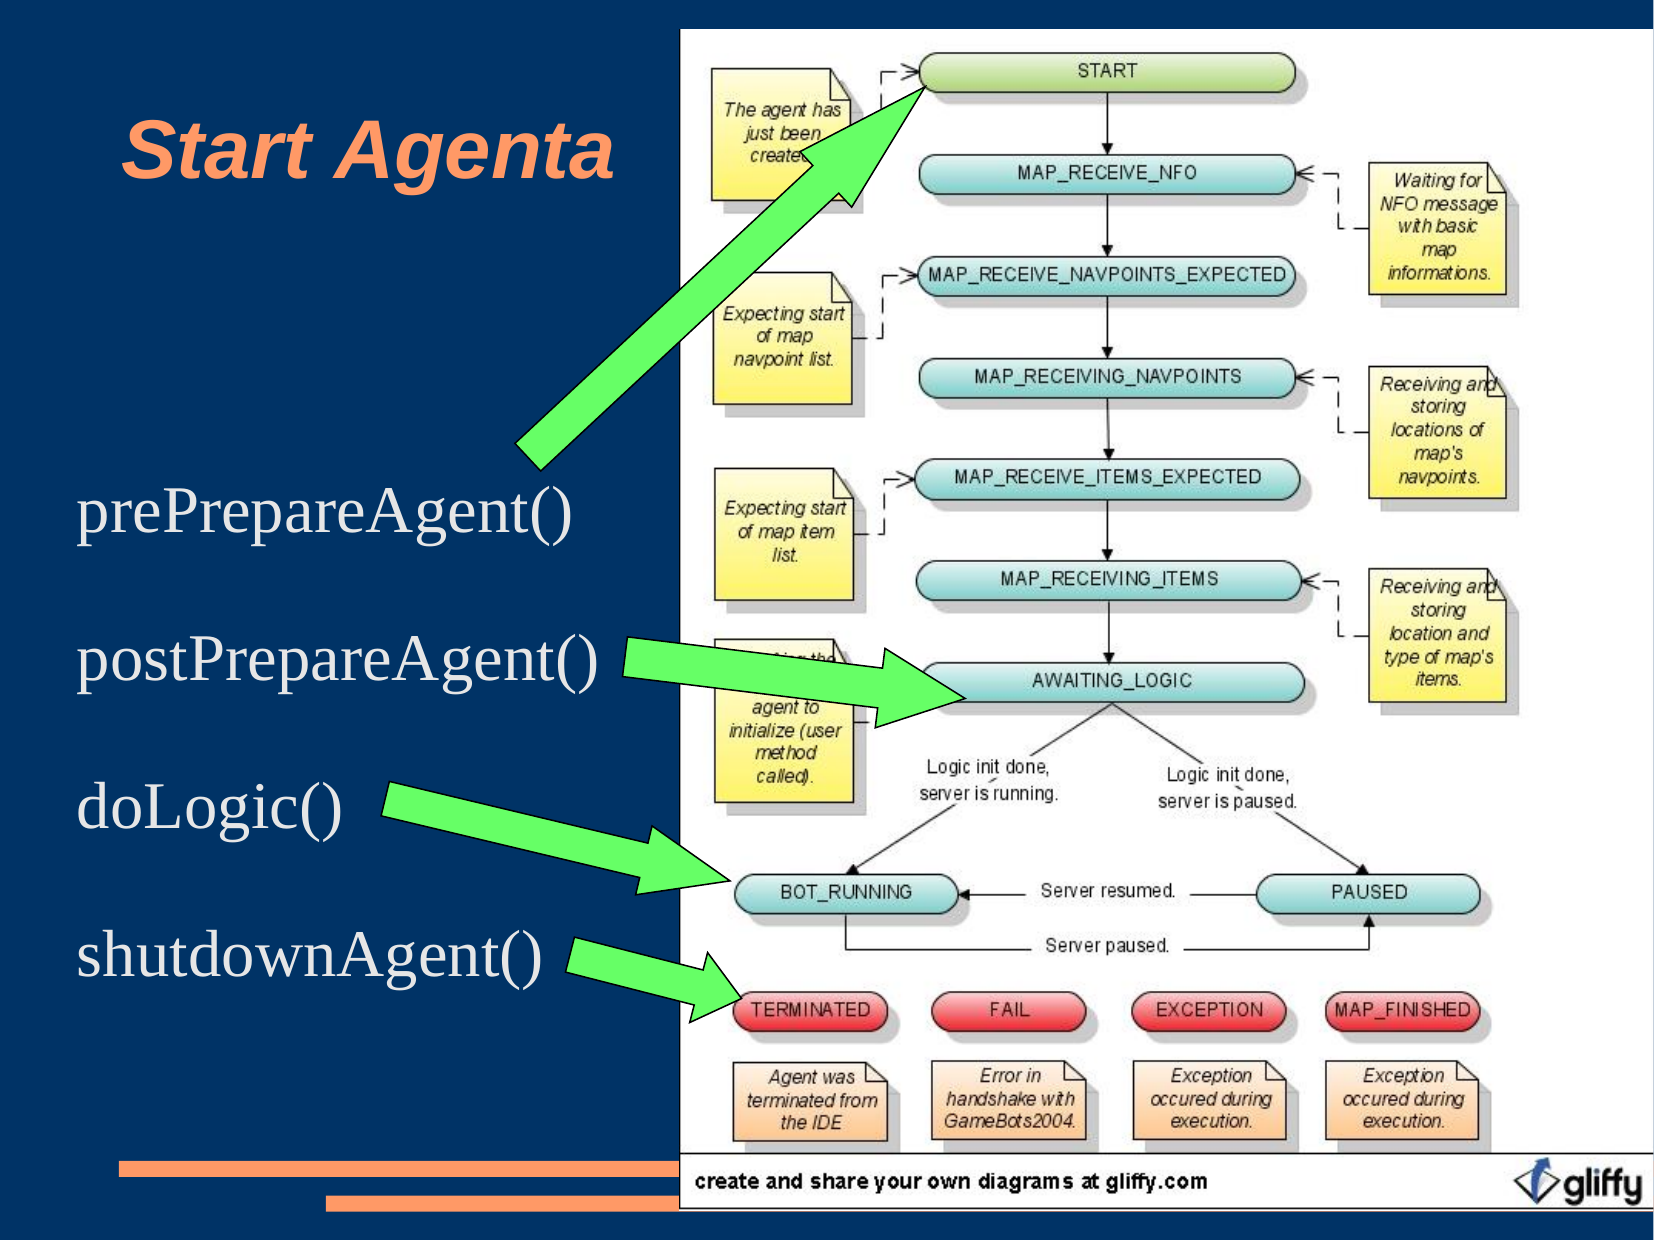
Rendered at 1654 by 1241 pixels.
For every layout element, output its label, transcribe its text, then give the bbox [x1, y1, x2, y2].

text_box [514, 86, 926, 472]
text_box [565, 937, 742, 1023]
title Start Agenta [121, 53, 679, 247]
picture [679, 29, 1654, 1211]
text_box [381, 781, 730, 895]
list prePrepareAgent() postPrepareAgent() doLogic() shutdownAgent() [59, 324, 679, 1120]
text_box [622, 636, 966, 728]
